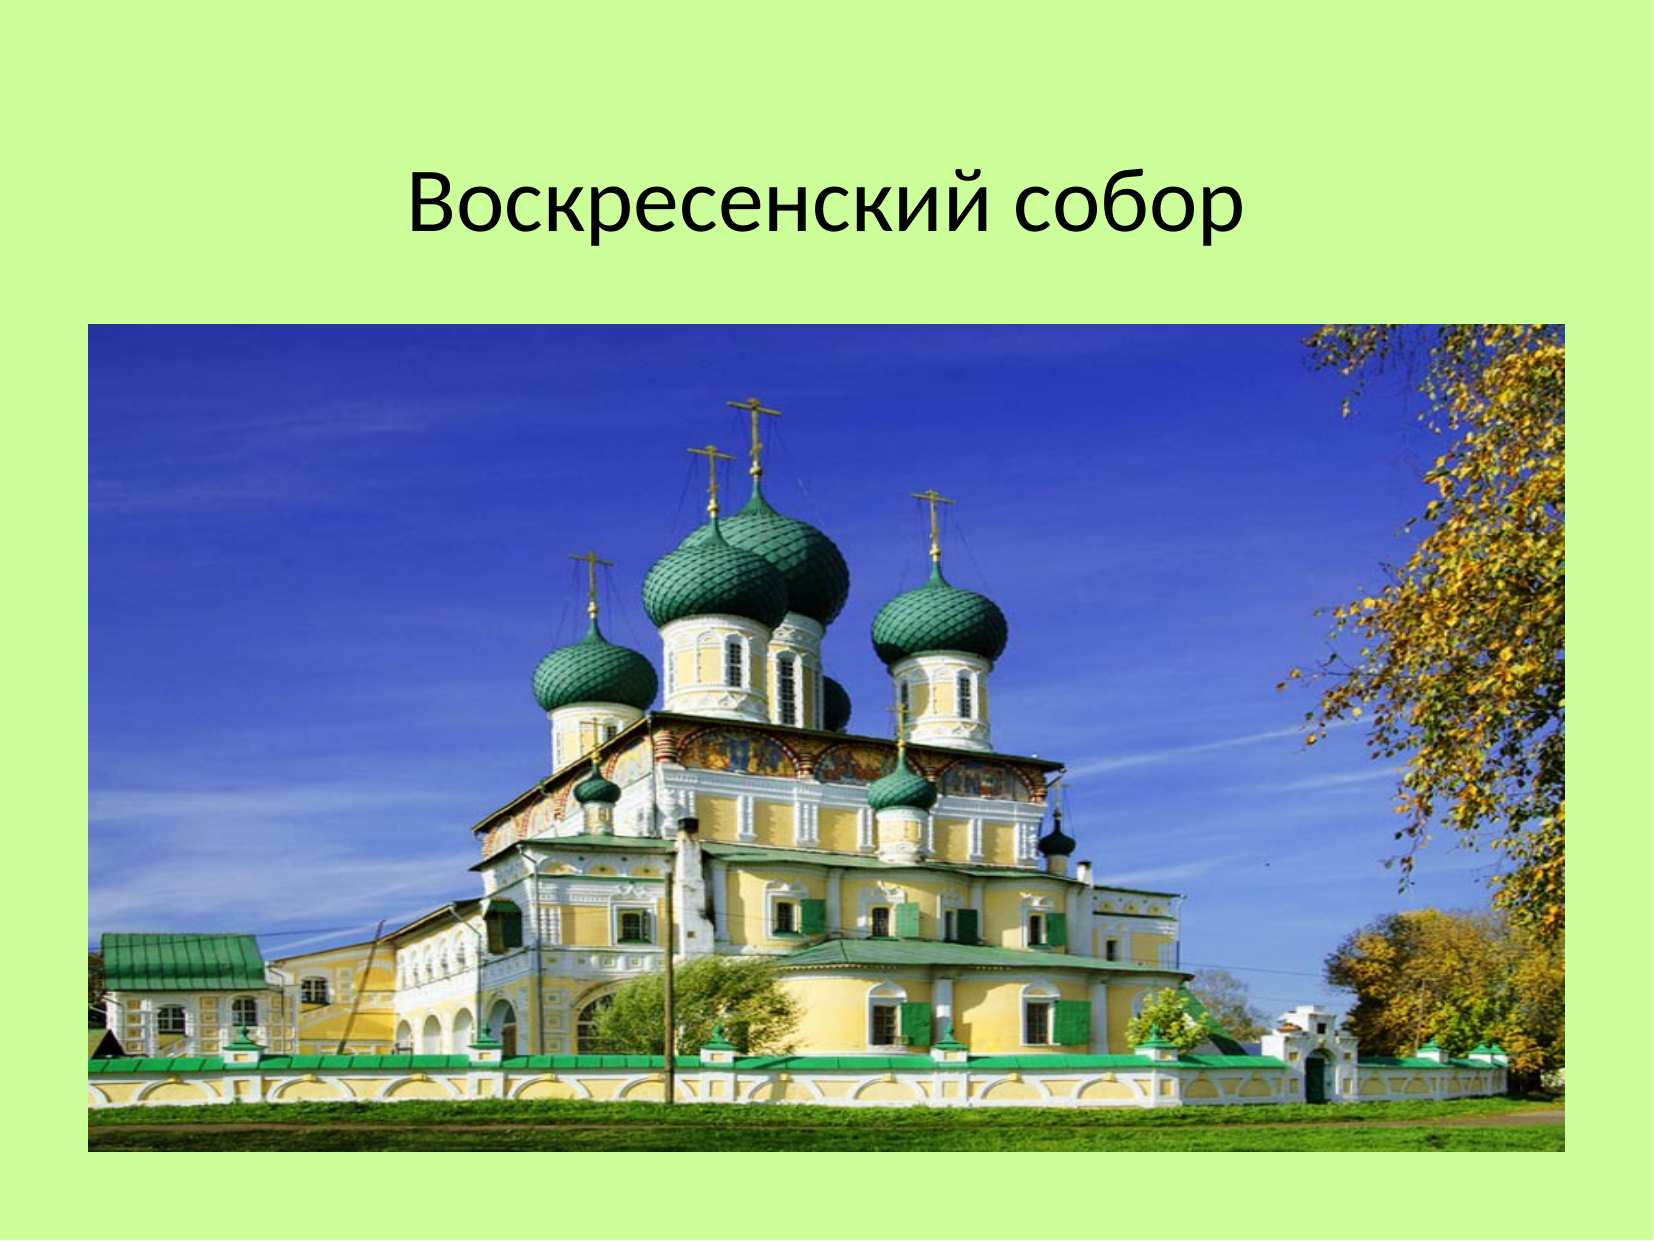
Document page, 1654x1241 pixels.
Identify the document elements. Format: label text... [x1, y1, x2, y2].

picture [88, 324, 1565, 1152]
title Воскресенский собор [118, 83, 1536, 306]
